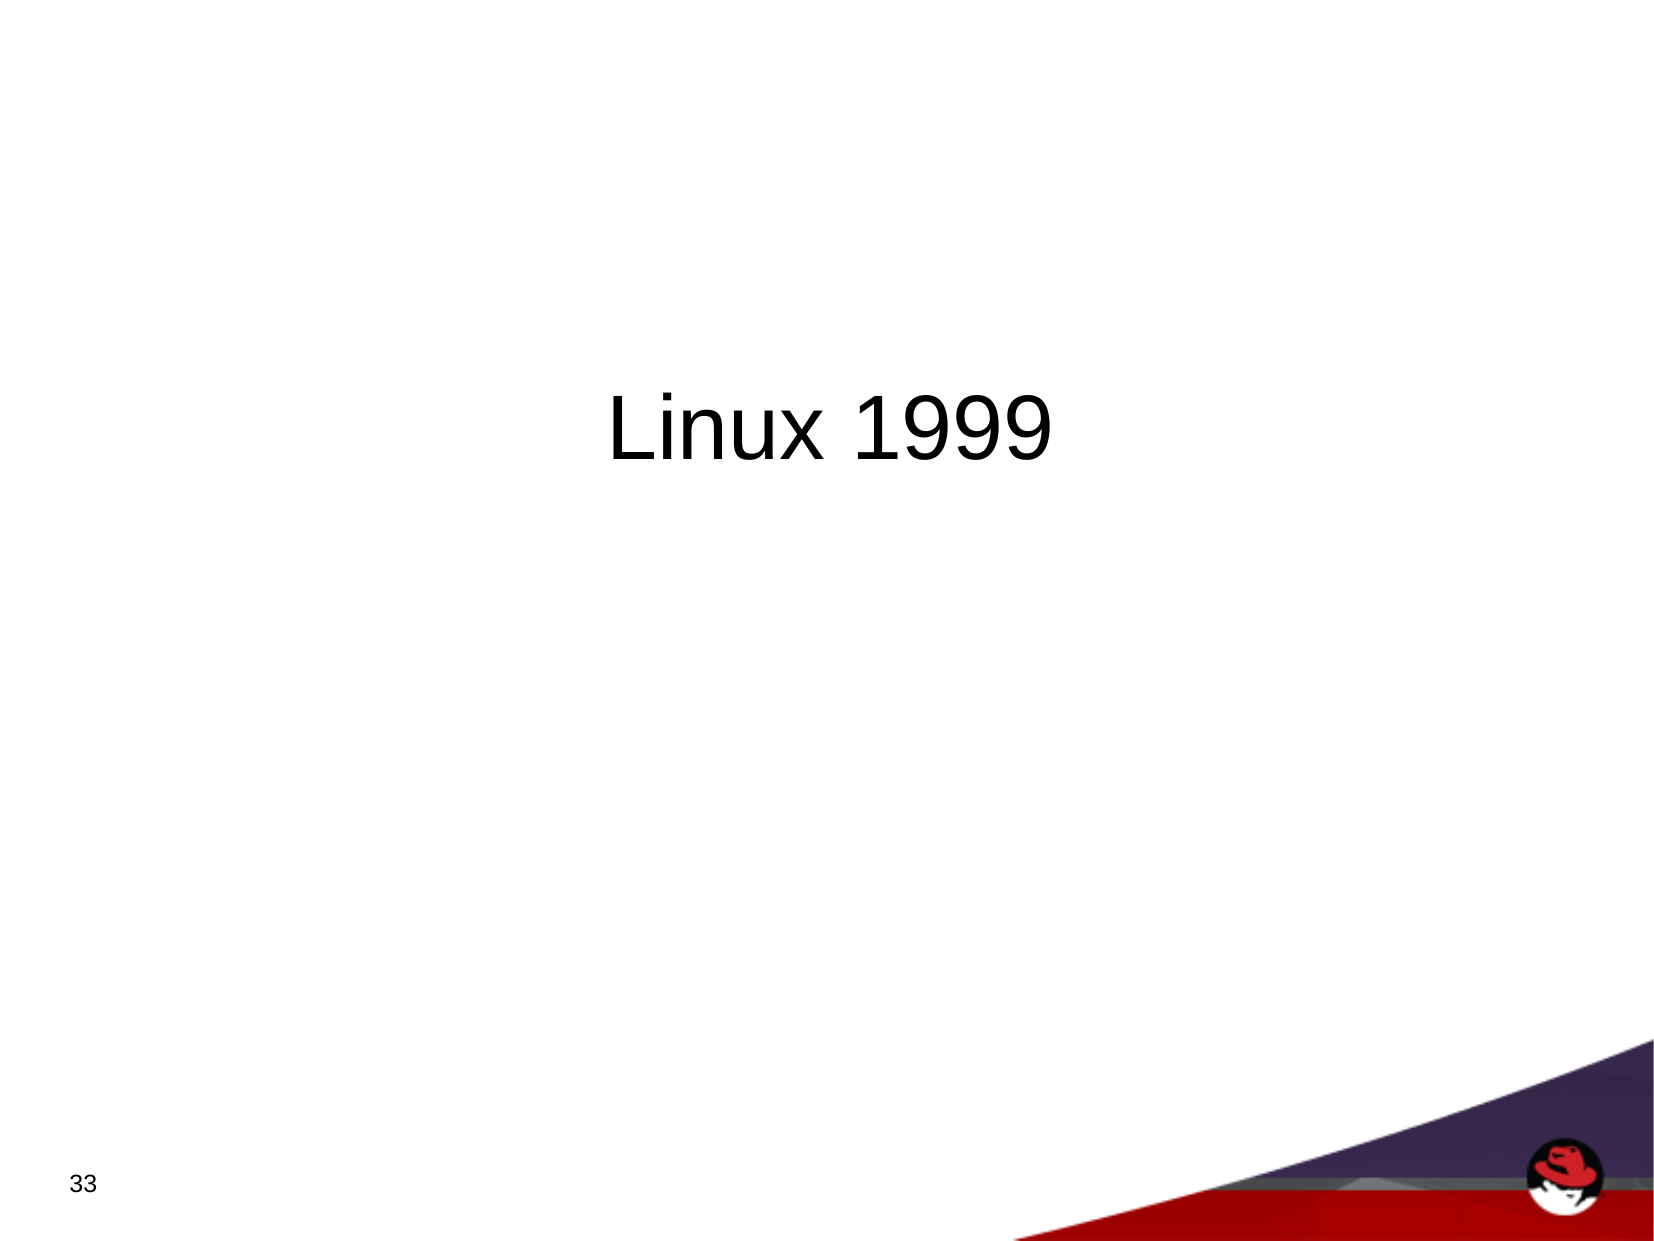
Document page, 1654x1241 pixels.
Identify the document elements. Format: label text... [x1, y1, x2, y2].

list Linux 1999 [86, 244, 1576, 1039]
picture [1012, 1036, 1654, 1241]
